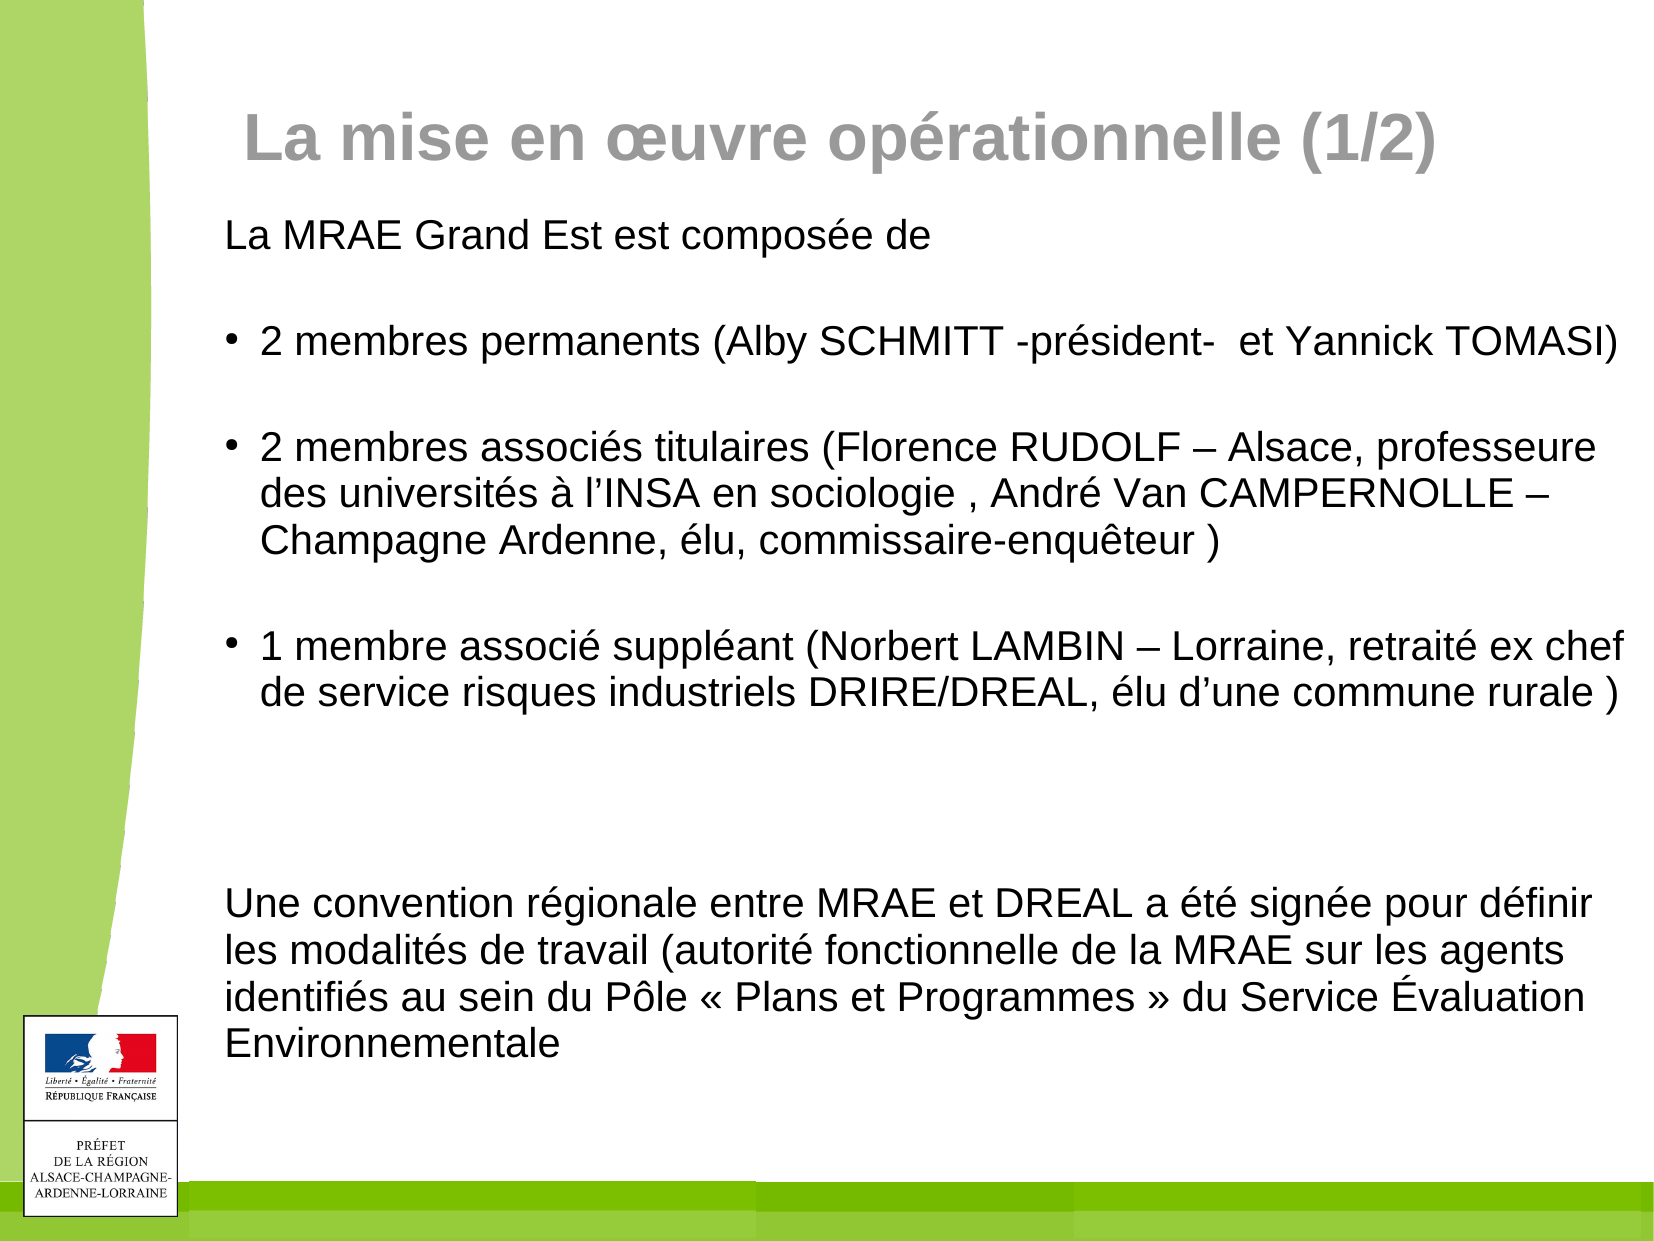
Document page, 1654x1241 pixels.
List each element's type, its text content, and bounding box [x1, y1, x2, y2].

picture [0, 0, 1654, 1241]
list La MRAE Grand Est est composée de 2 membres permanents (Alby SCHMITT -président- et Yannick TOMASI) 2 membres associés titulaires (Florence RUDOLF – Alsace, professeure des universités à l’INSA en sociologie , André Van CAMPERNOLLE – Champagne Ardenne, élu, commissaire-enquêteur ) 1 membre associé suppléant (Norbert LAMBIN – Lorraine, retraité ex chef de service risques industriels DRIRE/DREAL, élu d’une commune rurale ) Une convention régionale entre MRAE et DREAL a été signée pour définir les modalités de travail (autorité fonctionnelle de la MRAE sur les agents identifiés au sein du Pôle « Plans et Programmes » du Service Évaluation Environnementale [153, 212, 1631, 1075]
title La mise en œuvre opérationnelle (1/2) [134, 34, 1548, 242]
